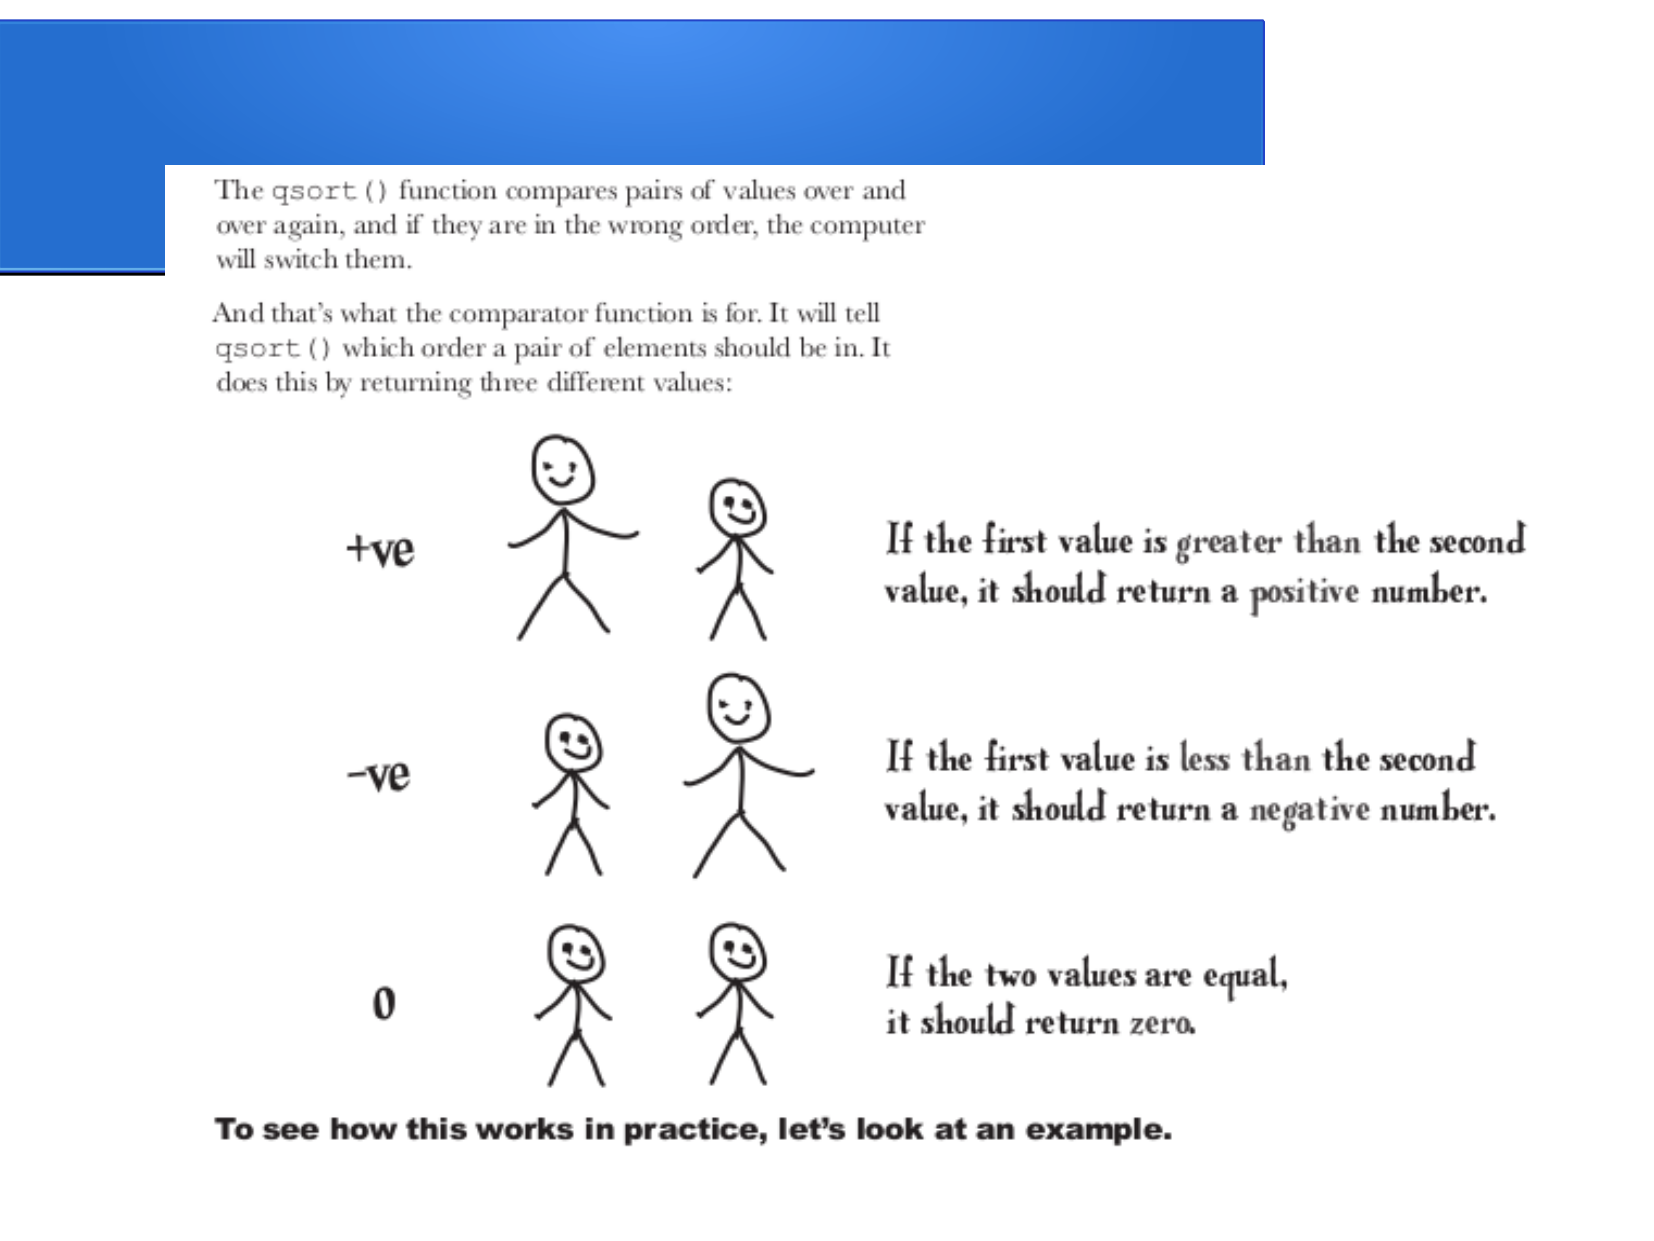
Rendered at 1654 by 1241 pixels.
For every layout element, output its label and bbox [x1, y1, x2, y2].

picture [165, 165, 1548, 1170]
